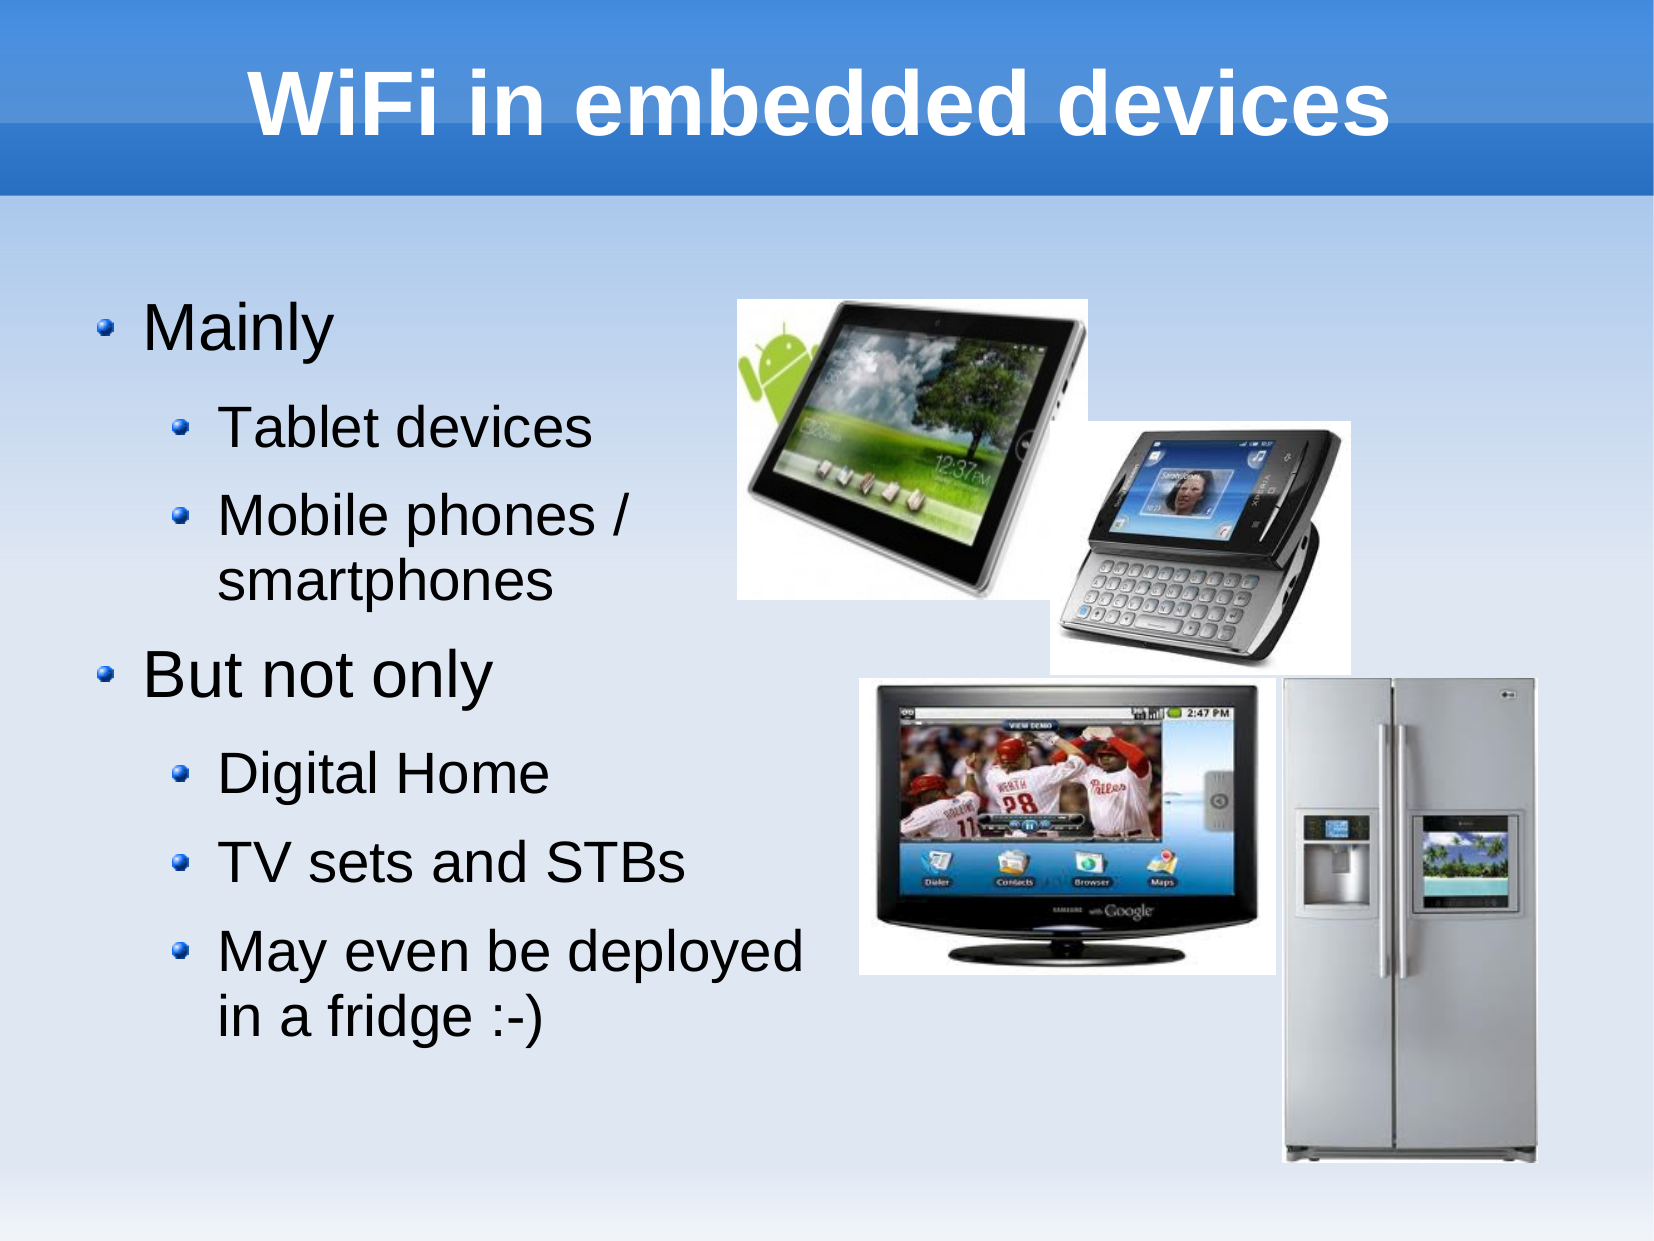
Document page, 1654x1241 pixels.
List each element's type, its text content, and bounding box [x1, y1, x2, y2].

picture [0, 0, 1654, 1241]
title WiFi in embedded devices [76, 0, 1565, 208]
list Mainly Tablet devices Mobile phones / smartphones But not only Digital Home TV sets and STBs May even be deployed in a fridge :-) [82, 290, 863, 1094]
